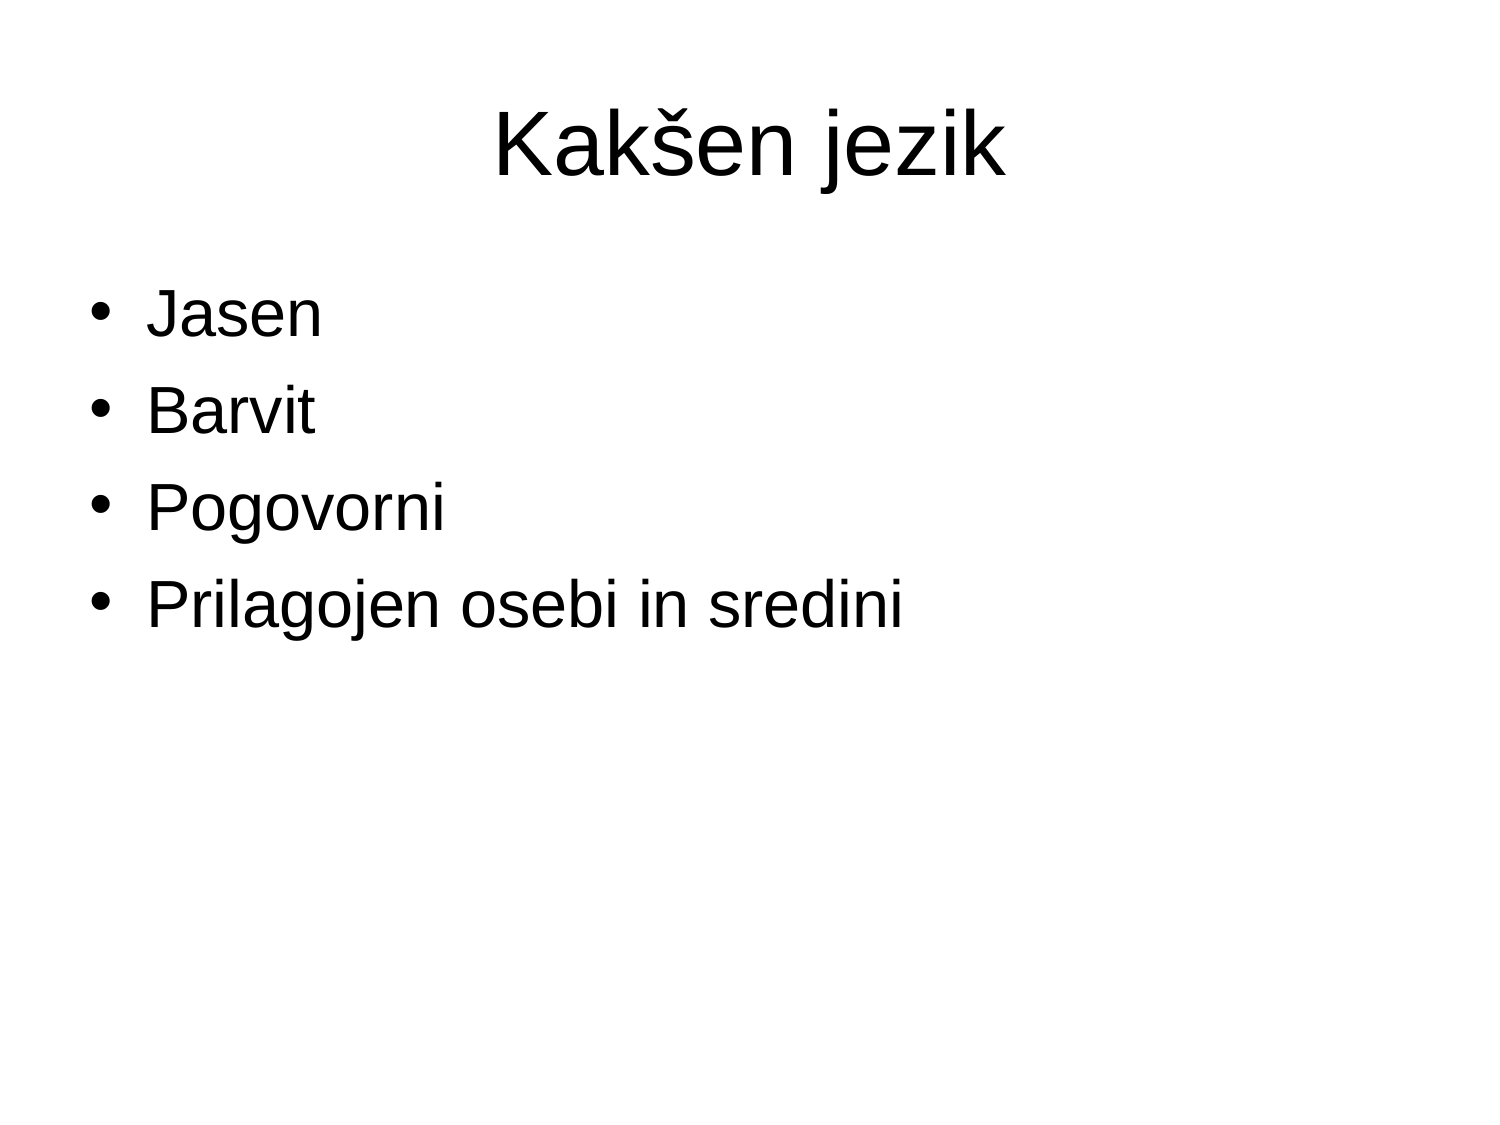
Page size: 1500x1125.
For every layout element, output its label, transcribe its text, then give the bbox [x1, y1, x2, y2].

title Kakšen jezik [75, 45, 1426, 233]
list Jasen Barvit Pogovorni Prilagojen osebi in sredini [75, 262, 1426, 1006]
